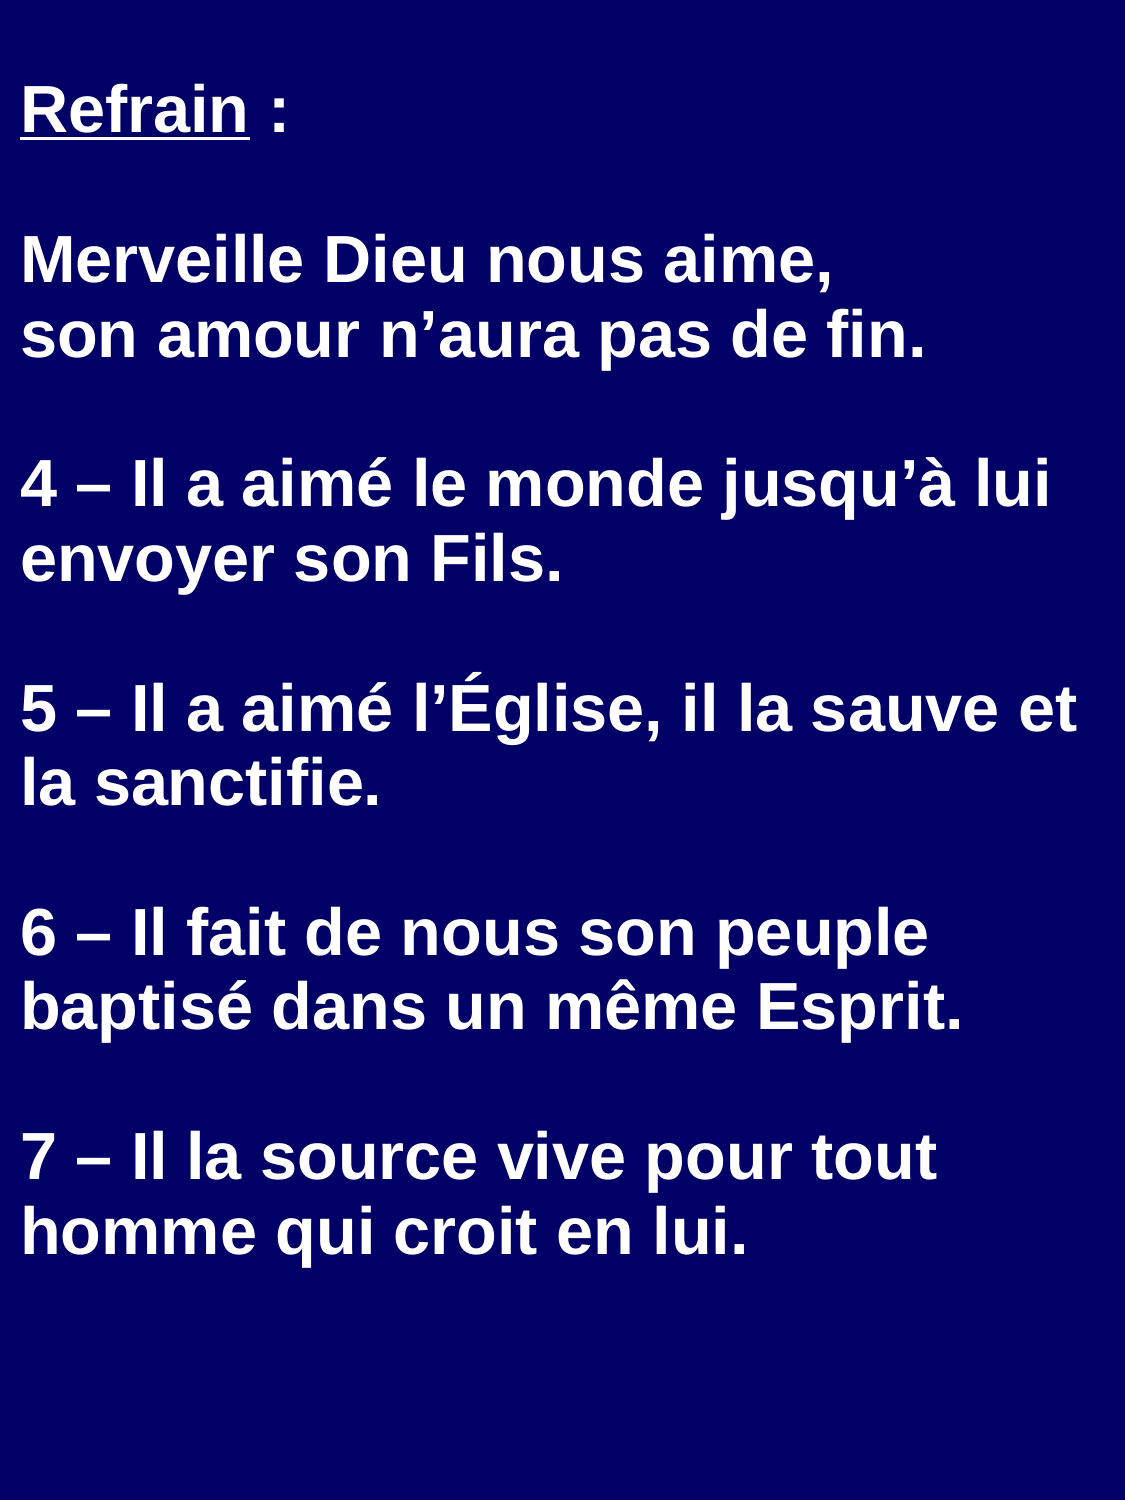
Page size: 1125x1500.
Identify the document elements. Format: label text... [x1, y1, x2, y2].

text_box Refrain : Merveille Dieu nous aime, son amour n’aura pas de fin. 4 – Il a aimé le monde jusqu’à lui envoyer son Fils. 5 – Il a aimé l’Église, il la sauve et la sanctifie. 6 – Il fait de nous son peuple baptisé dans un même Esprit. 7 – Il la source vive pour tout homme qui croit en lui. [5, 65, 1125, 1277]
